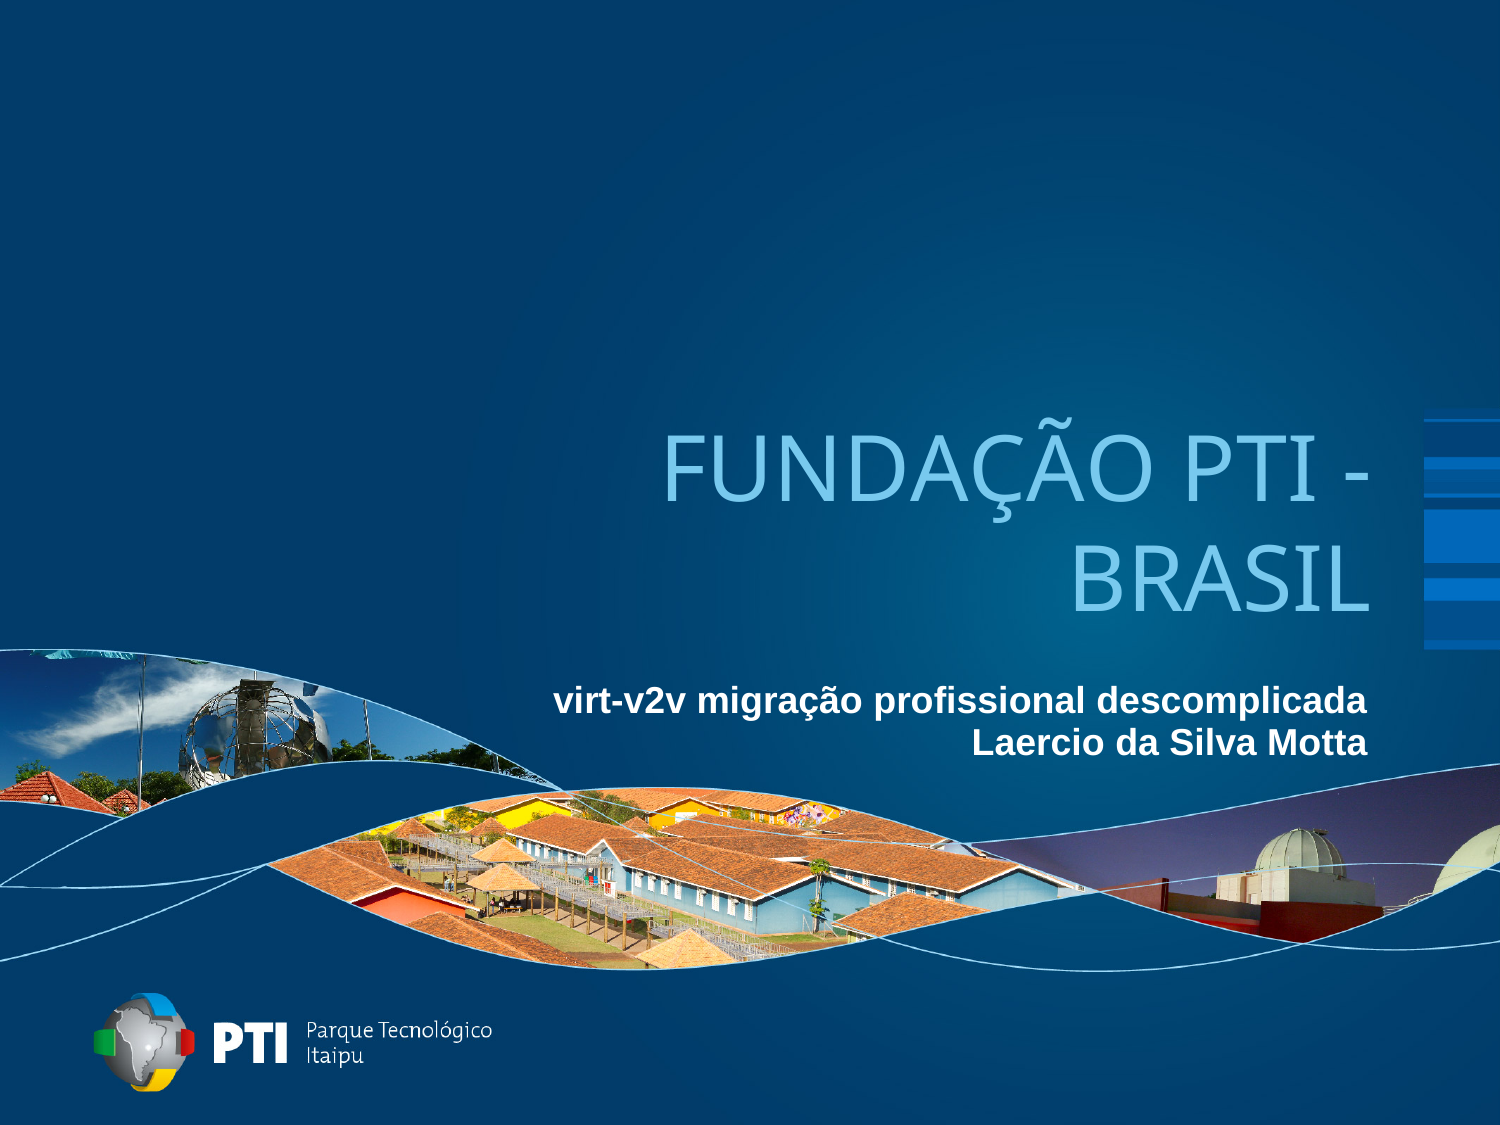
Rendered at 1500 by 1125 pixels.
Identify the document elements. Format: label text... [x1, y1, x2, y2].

picture [0, 0, 1500, 1125]
text_box FUNDAÇÃO PTI - BRASIL [379, 399, 1387, 641]
text_box virt-v2v migração profissional descomplicada Laercio da Silva Motta [538, 673, 1383, 775]
